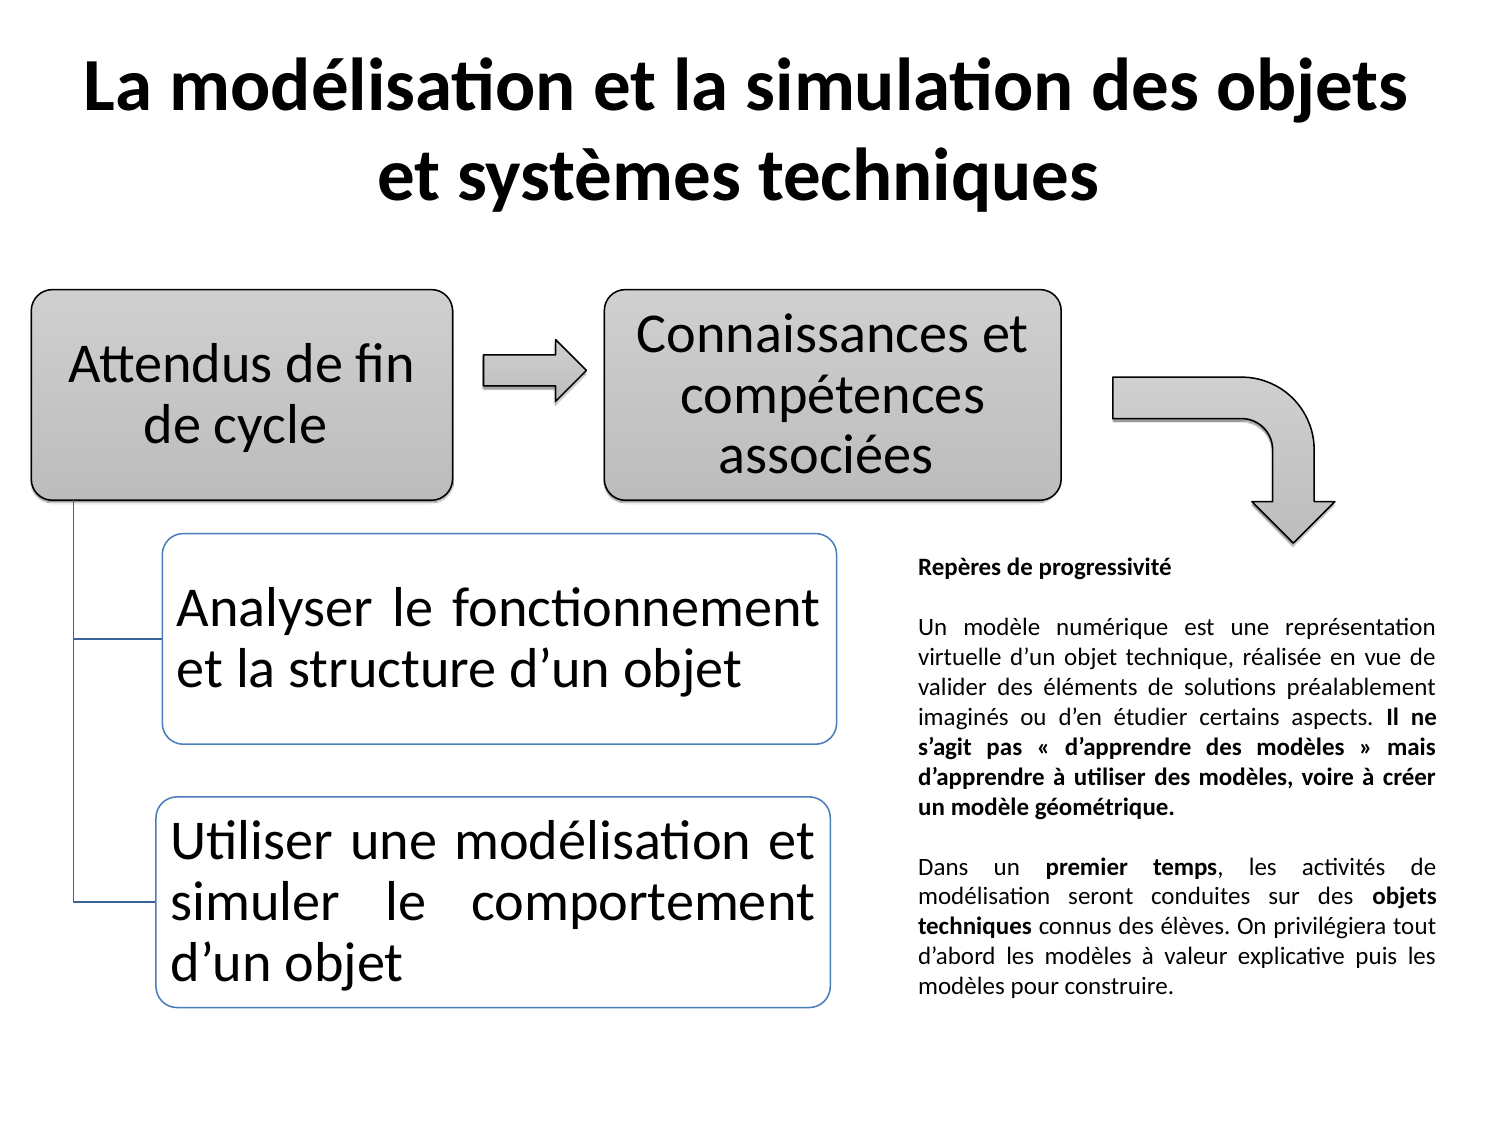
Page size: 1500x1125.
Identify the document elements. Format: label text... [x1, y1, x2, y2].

text_box Analyser le fonctionnement et la structure d’un objet [162, 533, 837, 745]
text_box [1112, 377, 1335, 544]
text_box La modélisation et la simulation des objets et systèmes techniques [31, 28, 1463, 226]
text_box Repères de progressivité Un modèle numérique est une représentation virtuelle d’un objet technique, réalisée en vue de valider des éléments de solutions préalablement imaginés ou d’en étudier certains aspects. Il ne s’agit pas « d’apprendre des modèles » mais d’apprendre à utiliser des modèles, voire à créer un modèle géométrique. Dans un premier temps, les activités de modélisation seront conduites sur des objets techniques connus des élèves. On privilégiera tout d’abord les modèles à valeur explicative puis les modèles pour construire. [903, 543, 1463, 1007]
text_box Connaissances et compétences associées [604, 289, 1062, 501]
text_box Utiliser une modélisation et simuler le comportement d’un objet [155, 796, 831, 1008]
text_box Attendus de fin de cycle [31, 289, 453, 501]
text_box [483, 339, 587, 402]
